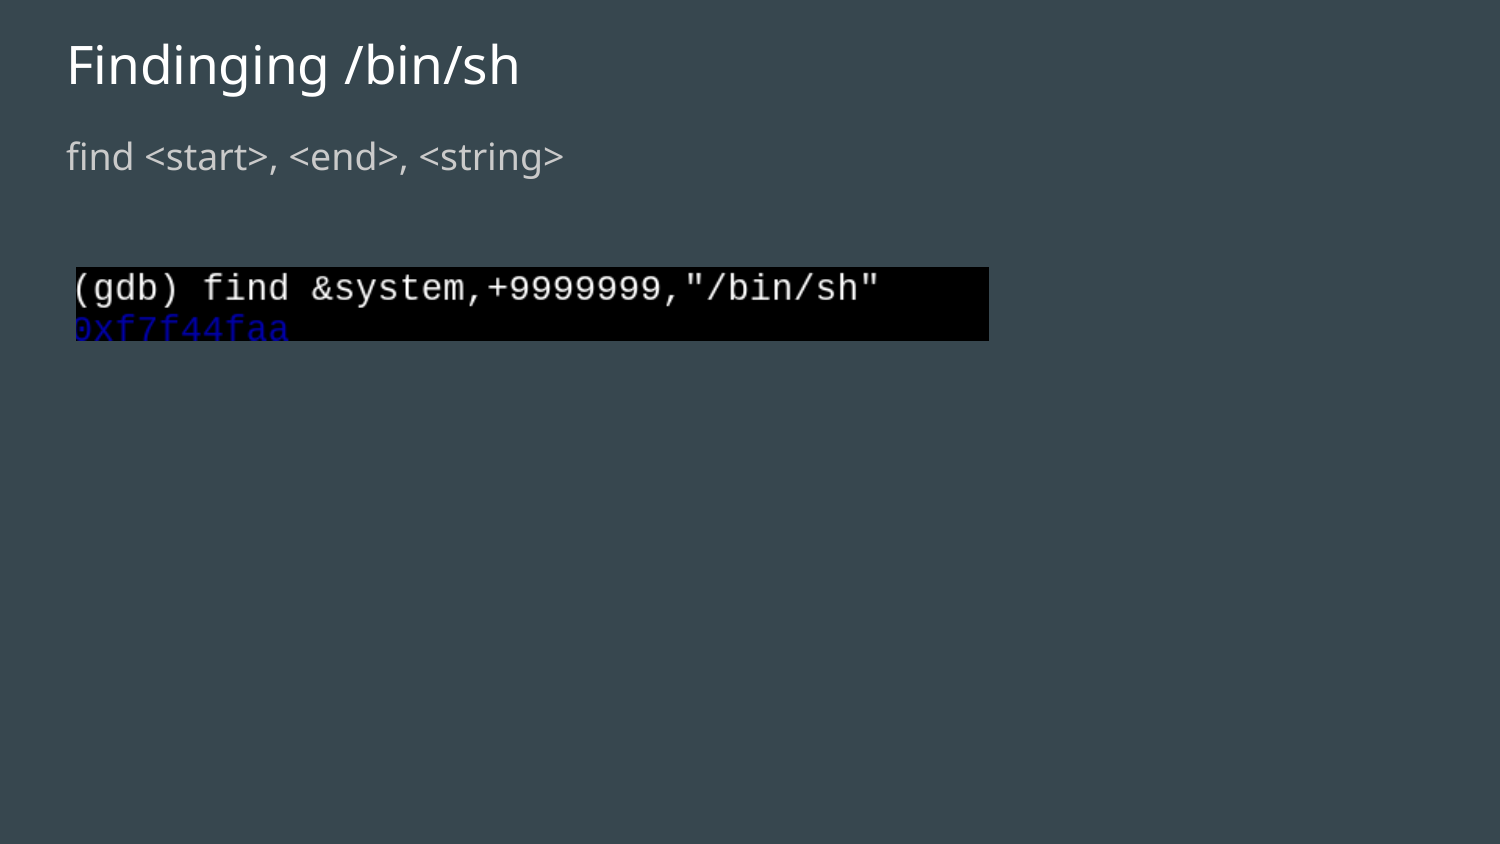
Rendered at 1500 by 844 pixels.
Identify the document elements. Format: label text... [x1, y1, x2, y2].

title Findinging /bin/sh [51, 16, 1449, 110]
list find <start>, <end>, <string> [51, 110, 1449, 672]
picture [76, 267, 989, 341]
